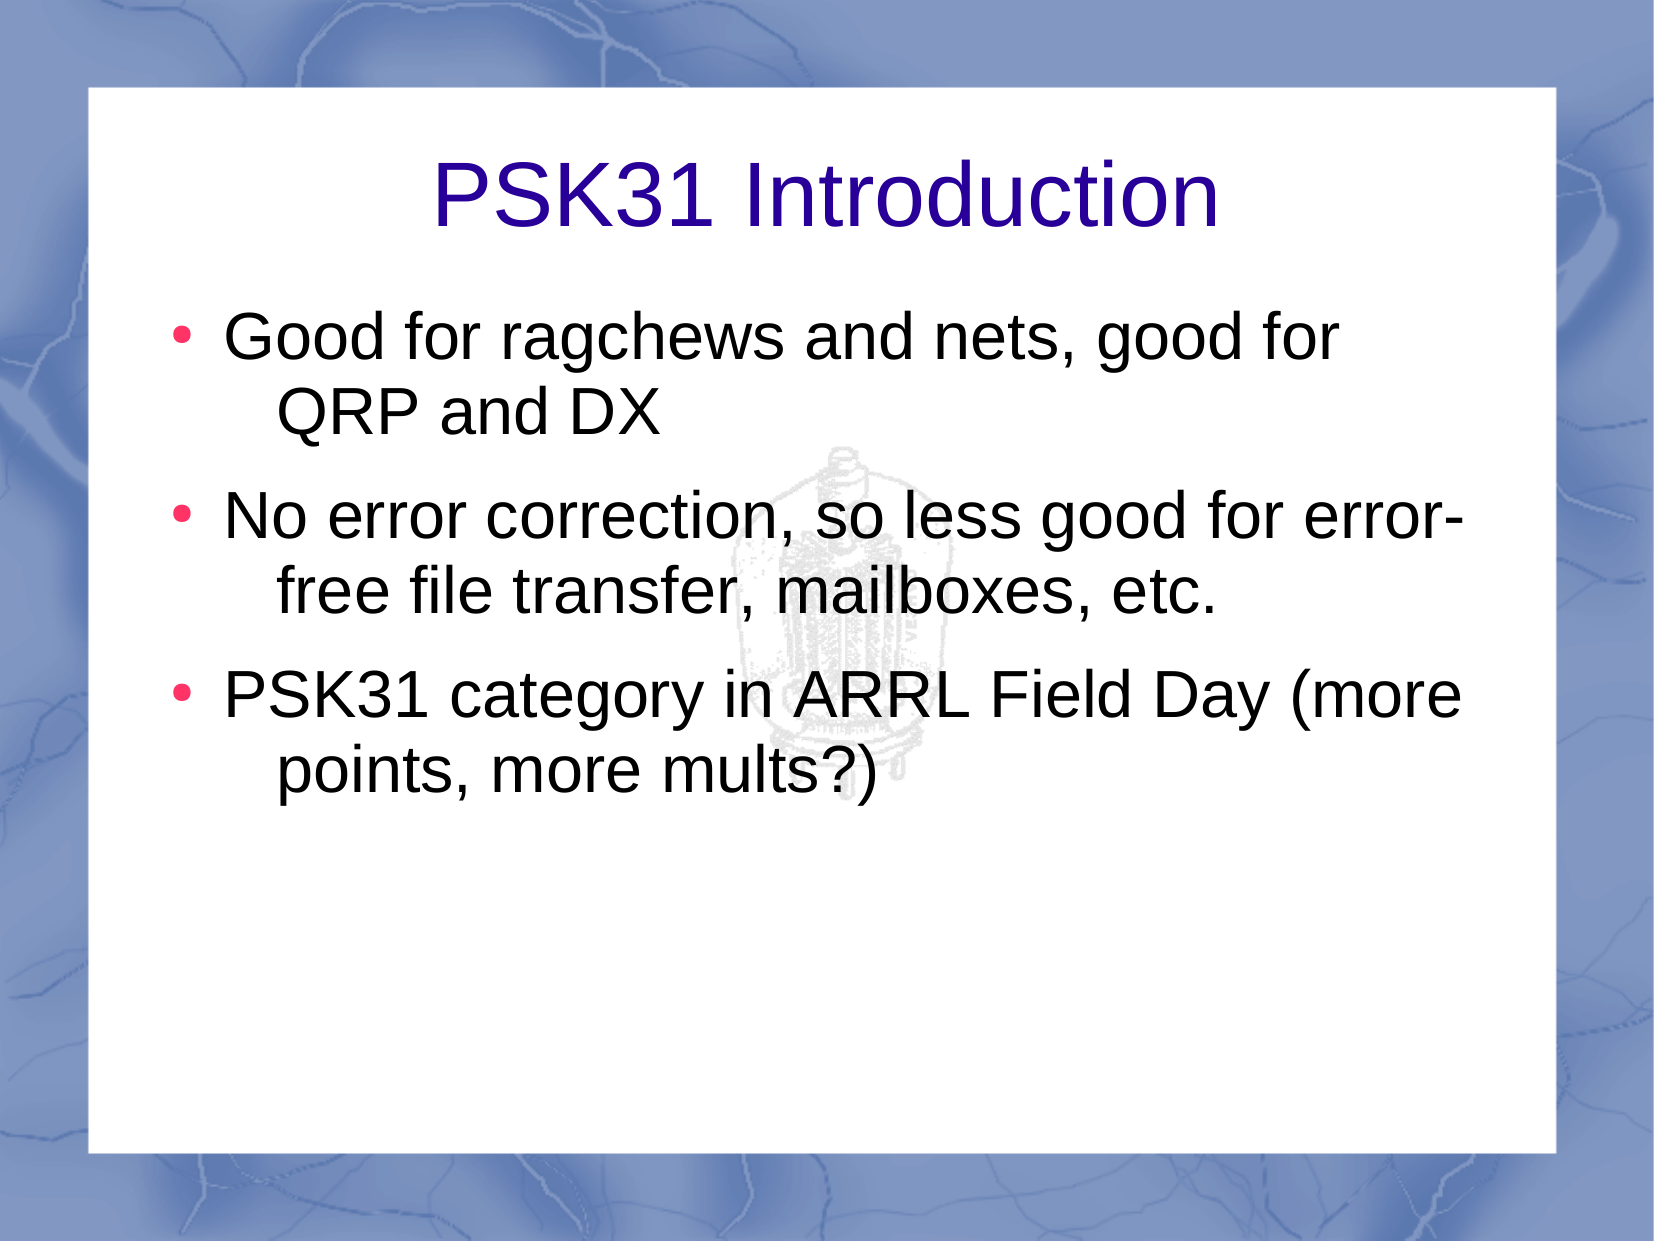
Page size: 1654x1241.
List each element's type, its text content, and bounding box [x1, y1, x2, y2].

list Good for ragchews and nets, good for QRP and DX No error correction, so less good for error-free file transfer, mailboxes, etc. PSK31 category in ARRL Field Day (more points, more mults?) [134, 298, 1493, 984]
picture [0, 0, 1654, 1241]
title PSK31 Introduction [118, 90, 1536, 298]
